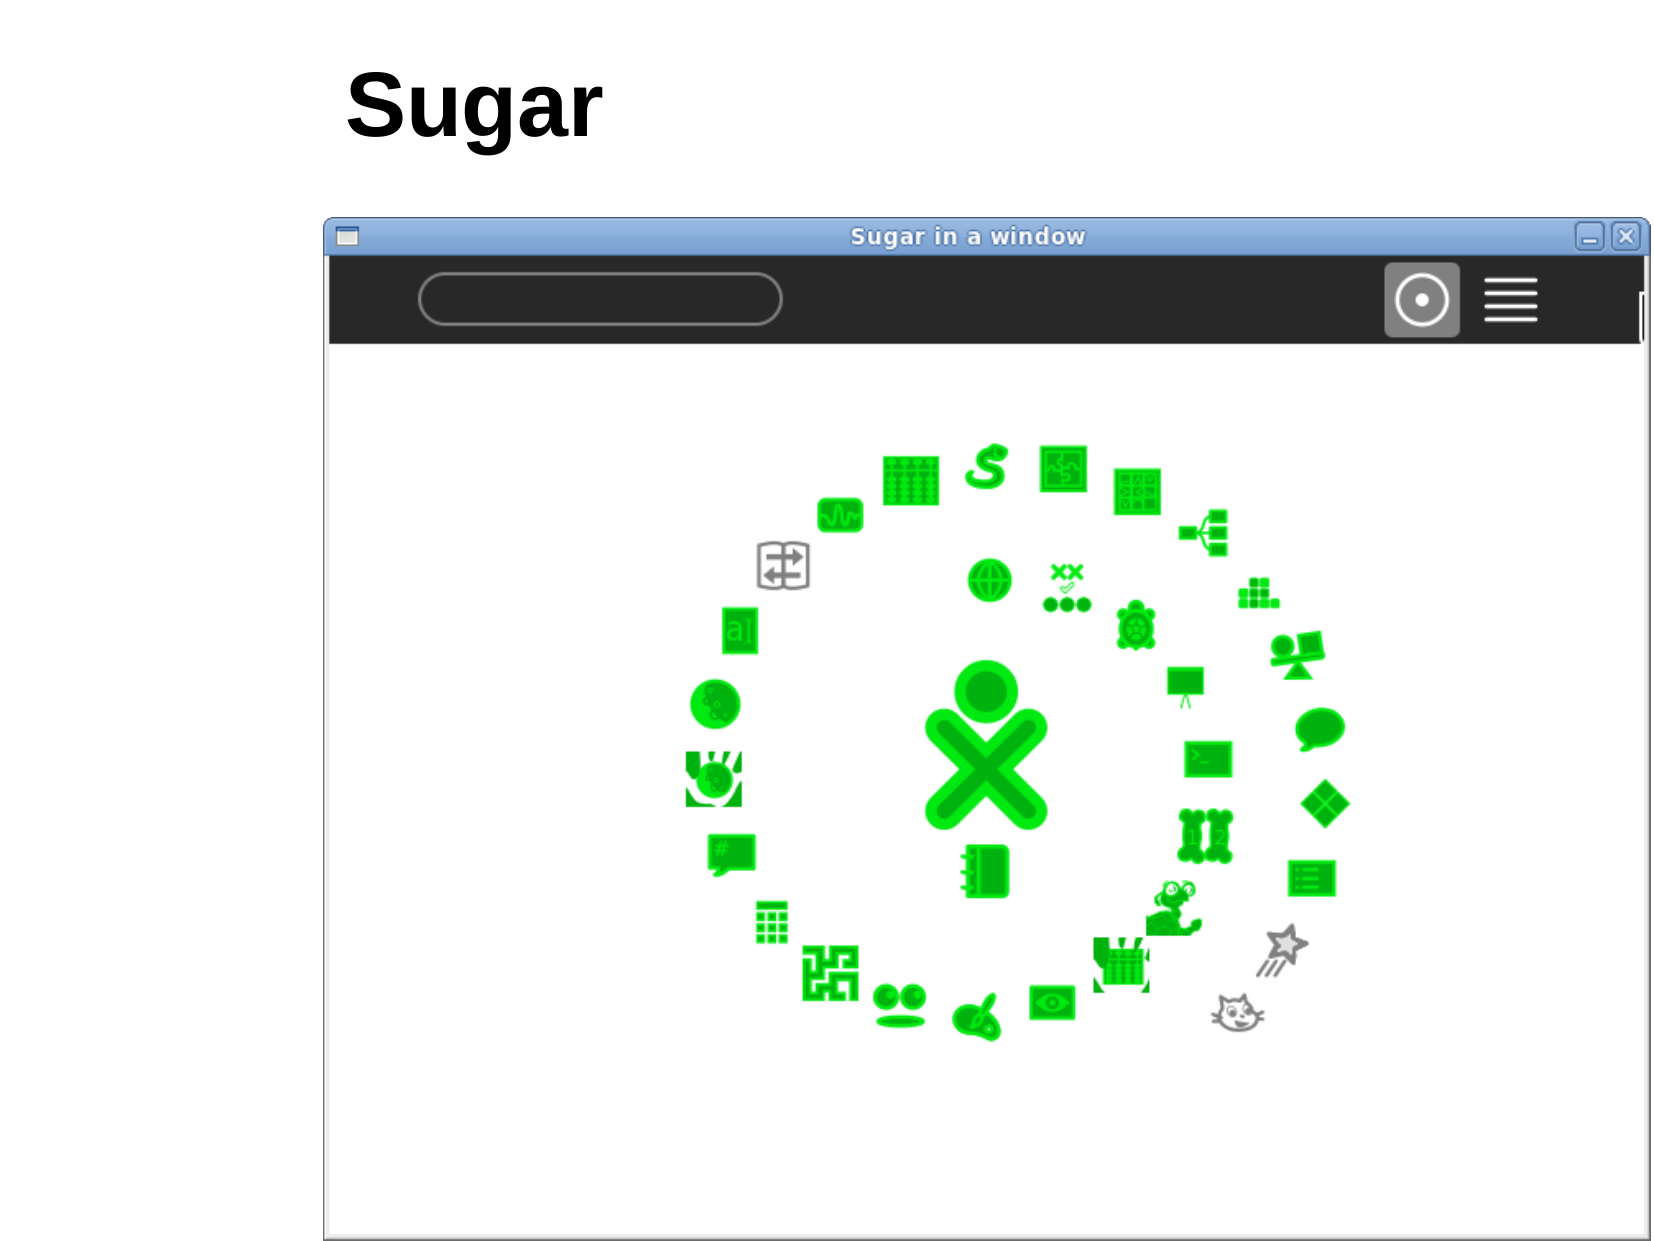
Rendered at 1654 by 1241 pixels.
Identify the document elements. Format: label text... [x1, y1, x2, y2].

picture [323, 217, 1651, 1241]
title Sugar [345, 0, 1654, 211]
